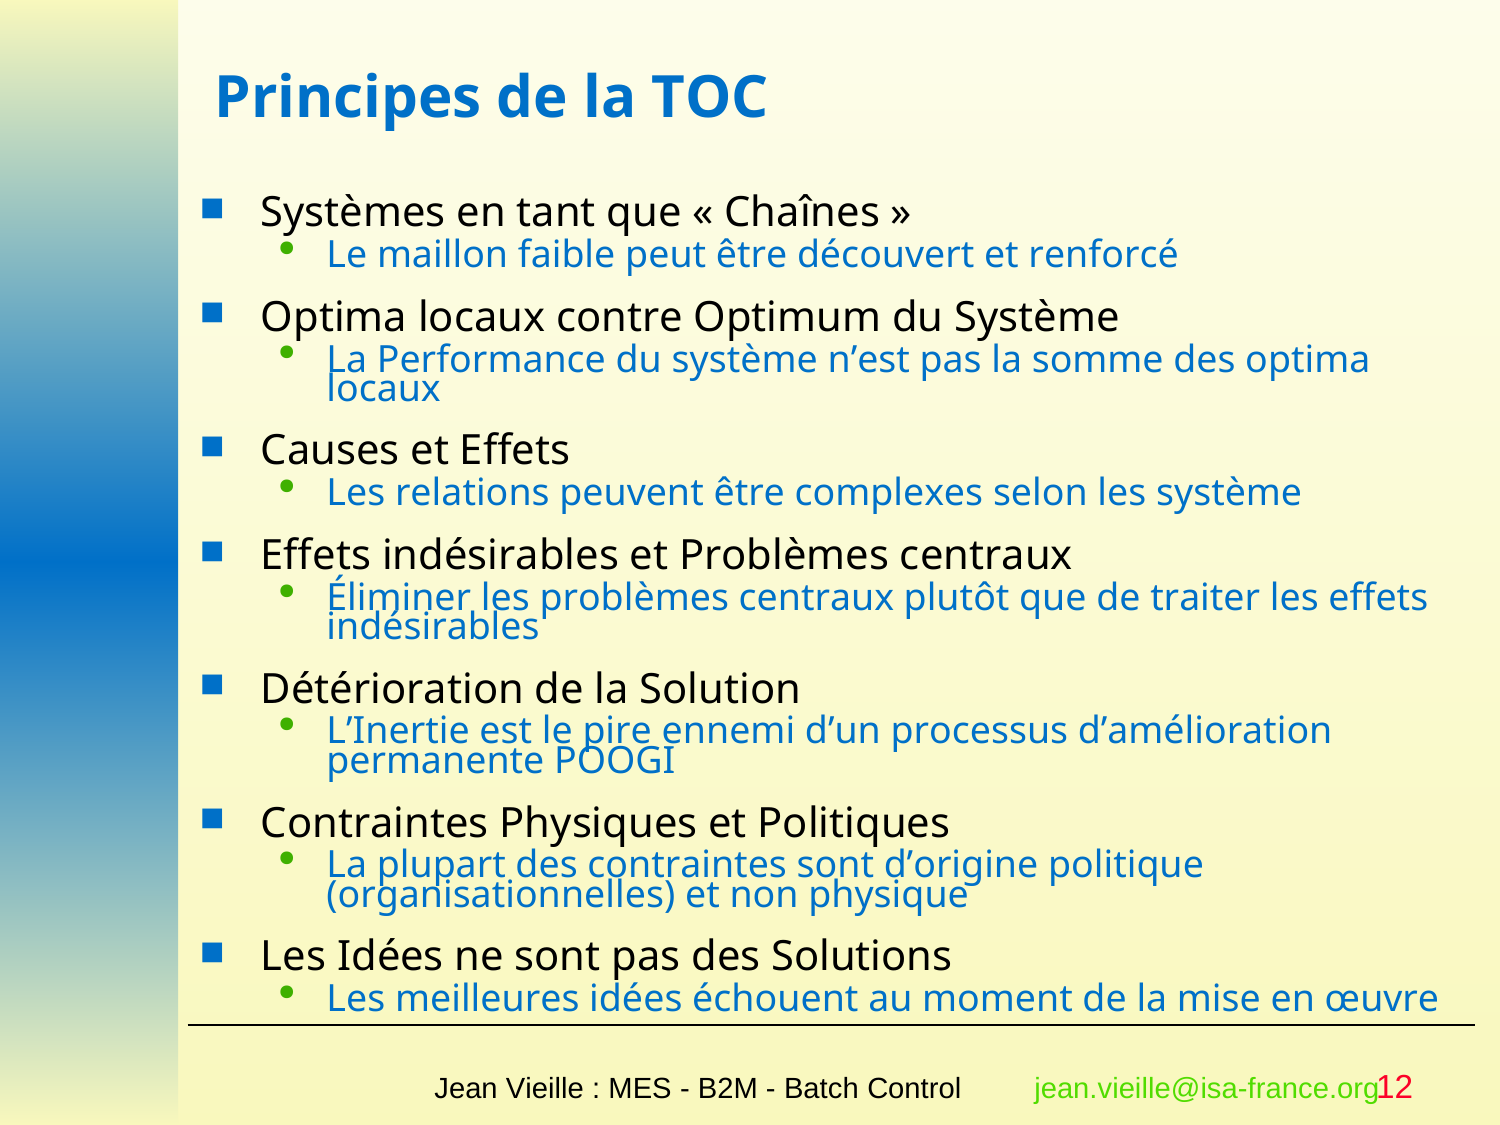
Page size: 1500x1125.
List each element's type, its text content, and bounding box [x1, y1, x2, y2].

title Principes de la TOC [199, 24, 1466, 163]
list Systèmes en tant que « Chaînes » Le maillon faible peut être découvert et renforcé Optima locaux contre Optimum du Système La Performance du système n’est pas la somme des optima locaux Causes et Effets Les relations peuvent être complexes selon les système Effets indésirables et Problèmes centraux Éliminer les problèmes centraux plutôt que de traiter les effets indésirables Détérioration de la Solution L’Inertie est le pire ennemi d’un processus d’amélioration permanente POOGI Contraintes Physiques et Politiques La plupart des contraintes sont d’origine politique (organisationnelles) et non physique Les Idées ne sont pas des Solutions Les meilleures idées échouent au moment de la mise en œuvre [189, 187, 1468, 1001]
